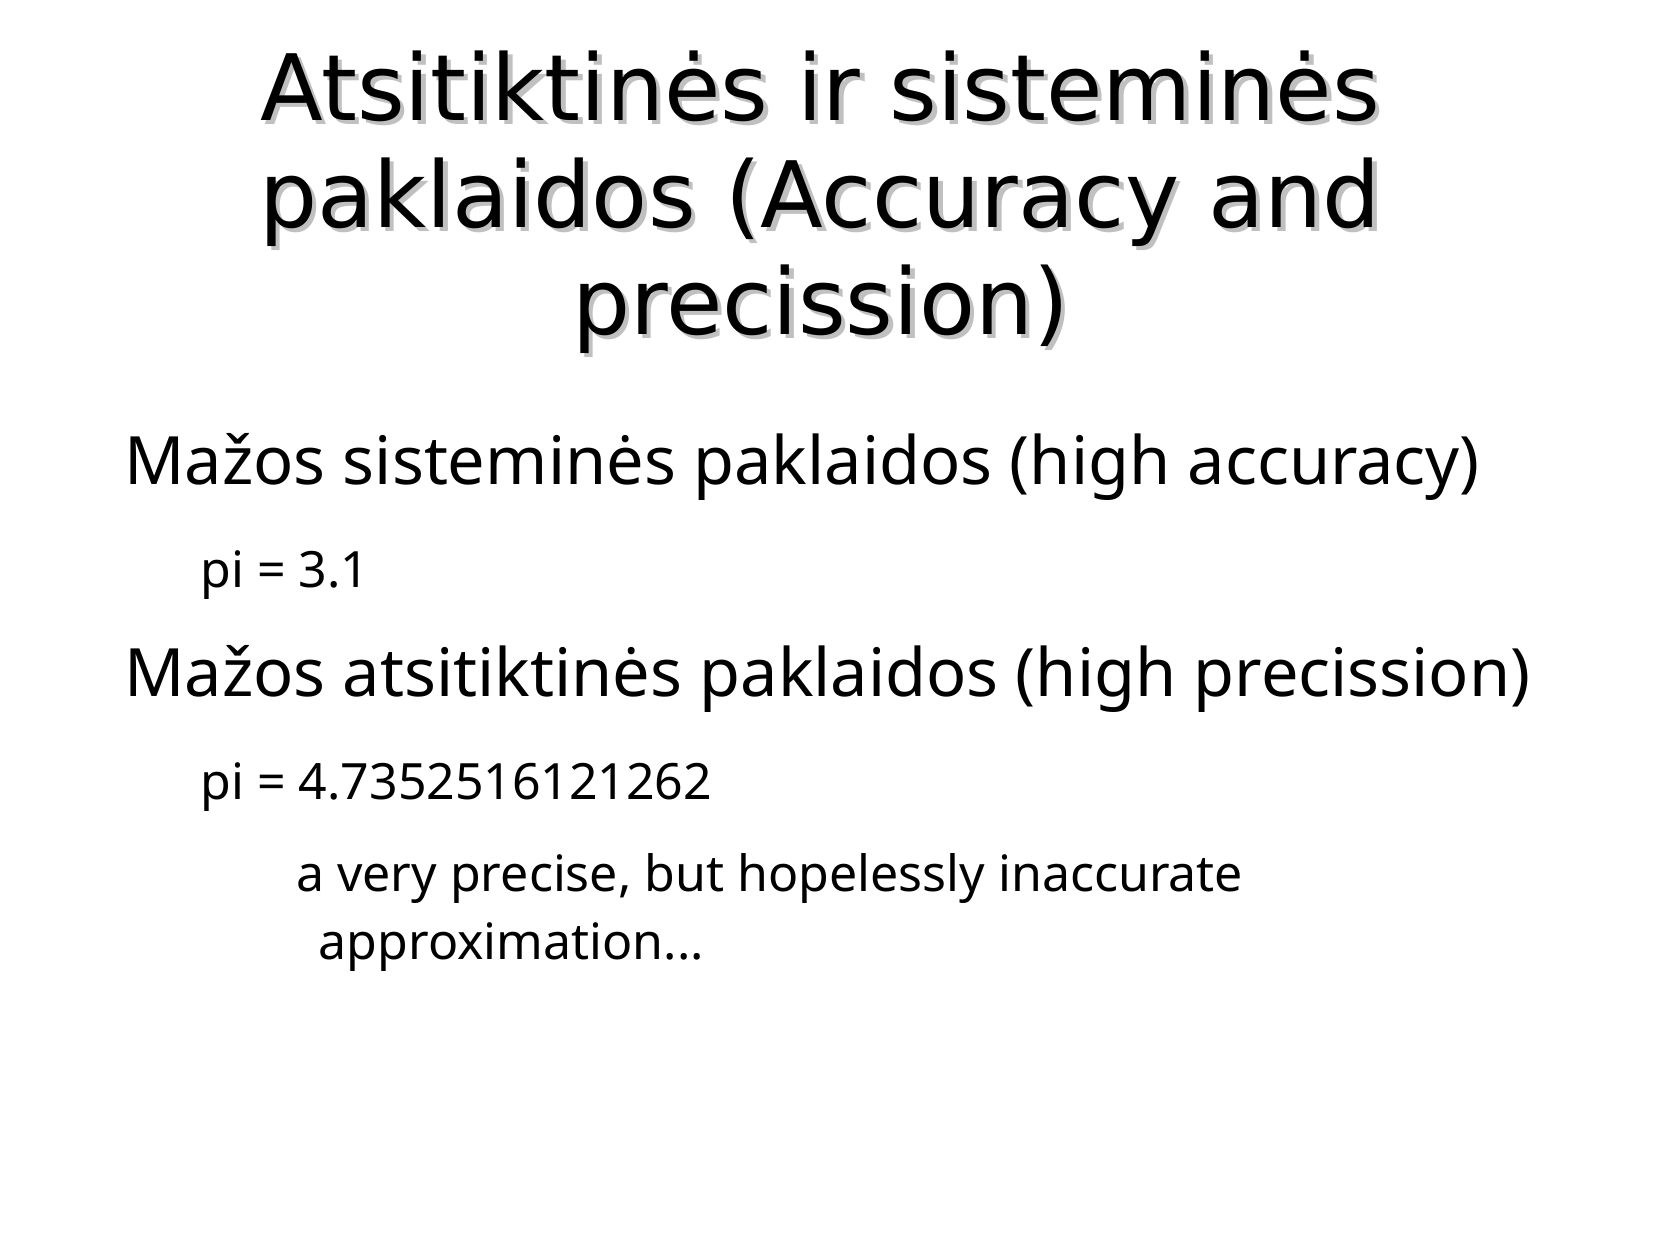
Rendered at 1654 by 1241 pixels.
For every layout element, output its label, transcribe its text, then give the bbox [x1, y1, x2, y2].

title Atsitiktinės ir sisteminės paklaidos (Accuracy and precission) [76, 35, 1565, 357]
list Mažos sisteminės paklaidos (high accuracy) pi = 3.1 Mažos atsitiktinės paklaidos (high precission) pi = 4.7352516121262 a very precise, but hopelessly inaccurate approximation... [106, 413, 1595, 1083]
